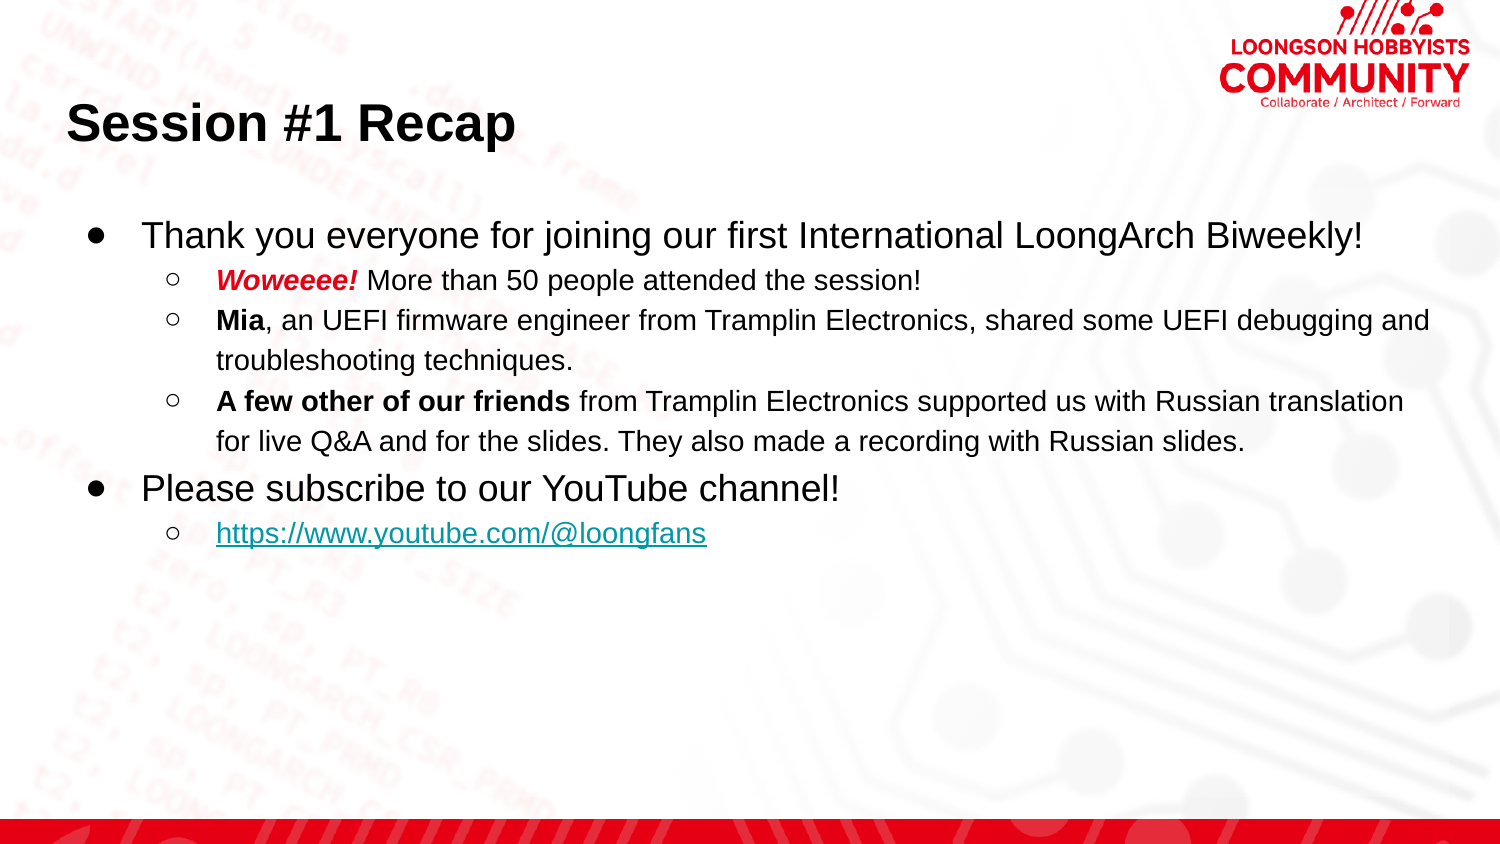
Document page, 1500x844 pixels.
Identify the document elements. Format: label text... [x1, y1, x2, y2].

list Thank you everyone for joining our first International LoongArch Biweekly! Woweeee! More than 50 people attended the session! Mia, an UEFI firmware engineer from Tramplin Electronics, shared some UEFI debugging and troubleshooting techniques. A few other of our friends from Tramplin Electronics supported us with Russian translation for live Q&A and for the slides. They also made a recording with Russian slides. Please subscribe to our YouTube channel! https://www.youtube.com/@loongfans [51, 189, 1449, 797]
title Session #1 Recap [51, 72, 1449, 167]
picture [0, 0, 1500, 844]
